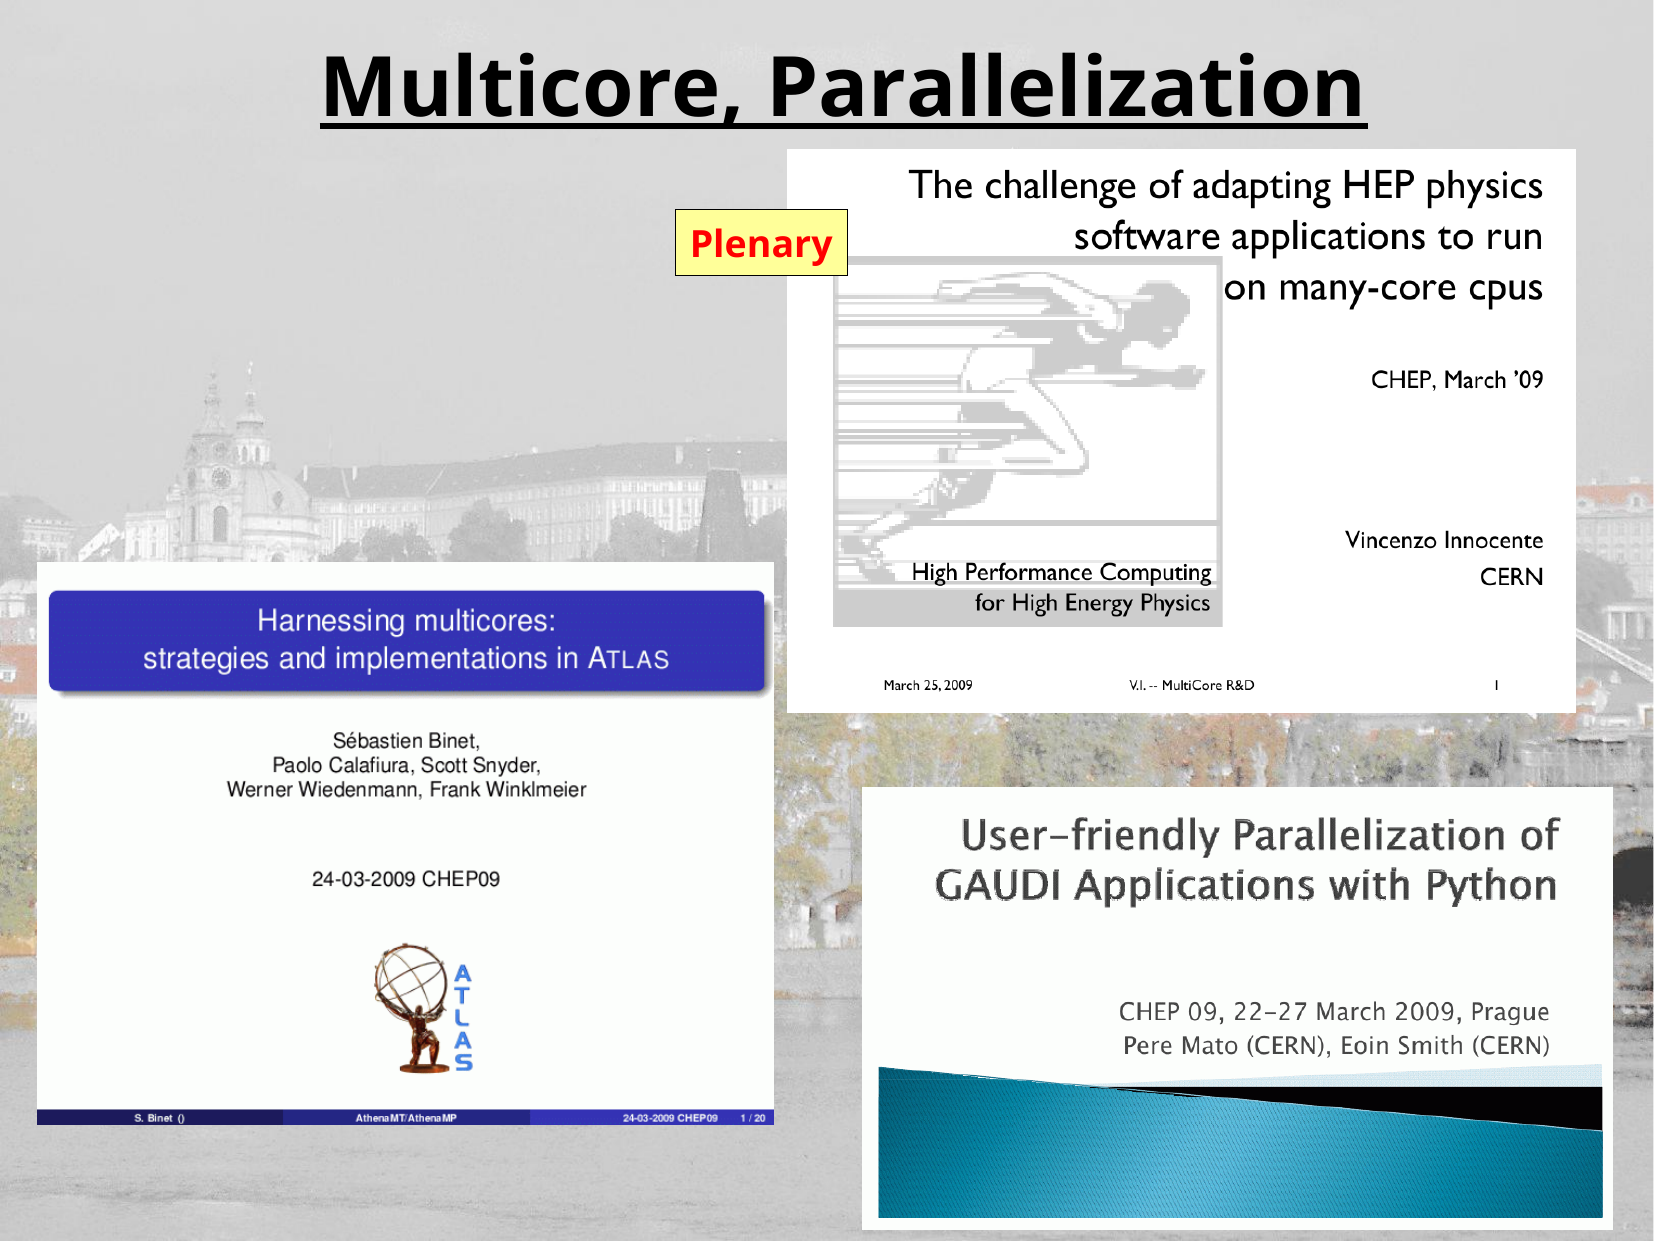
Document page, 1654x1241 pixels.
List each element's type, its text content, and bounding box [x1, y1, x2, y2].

title Multicore, Parallelization [149, 0, 1538, 168]
picture [0, 0, 1654, 1241]
text_box Plenary [675, 209, 829, 263]
